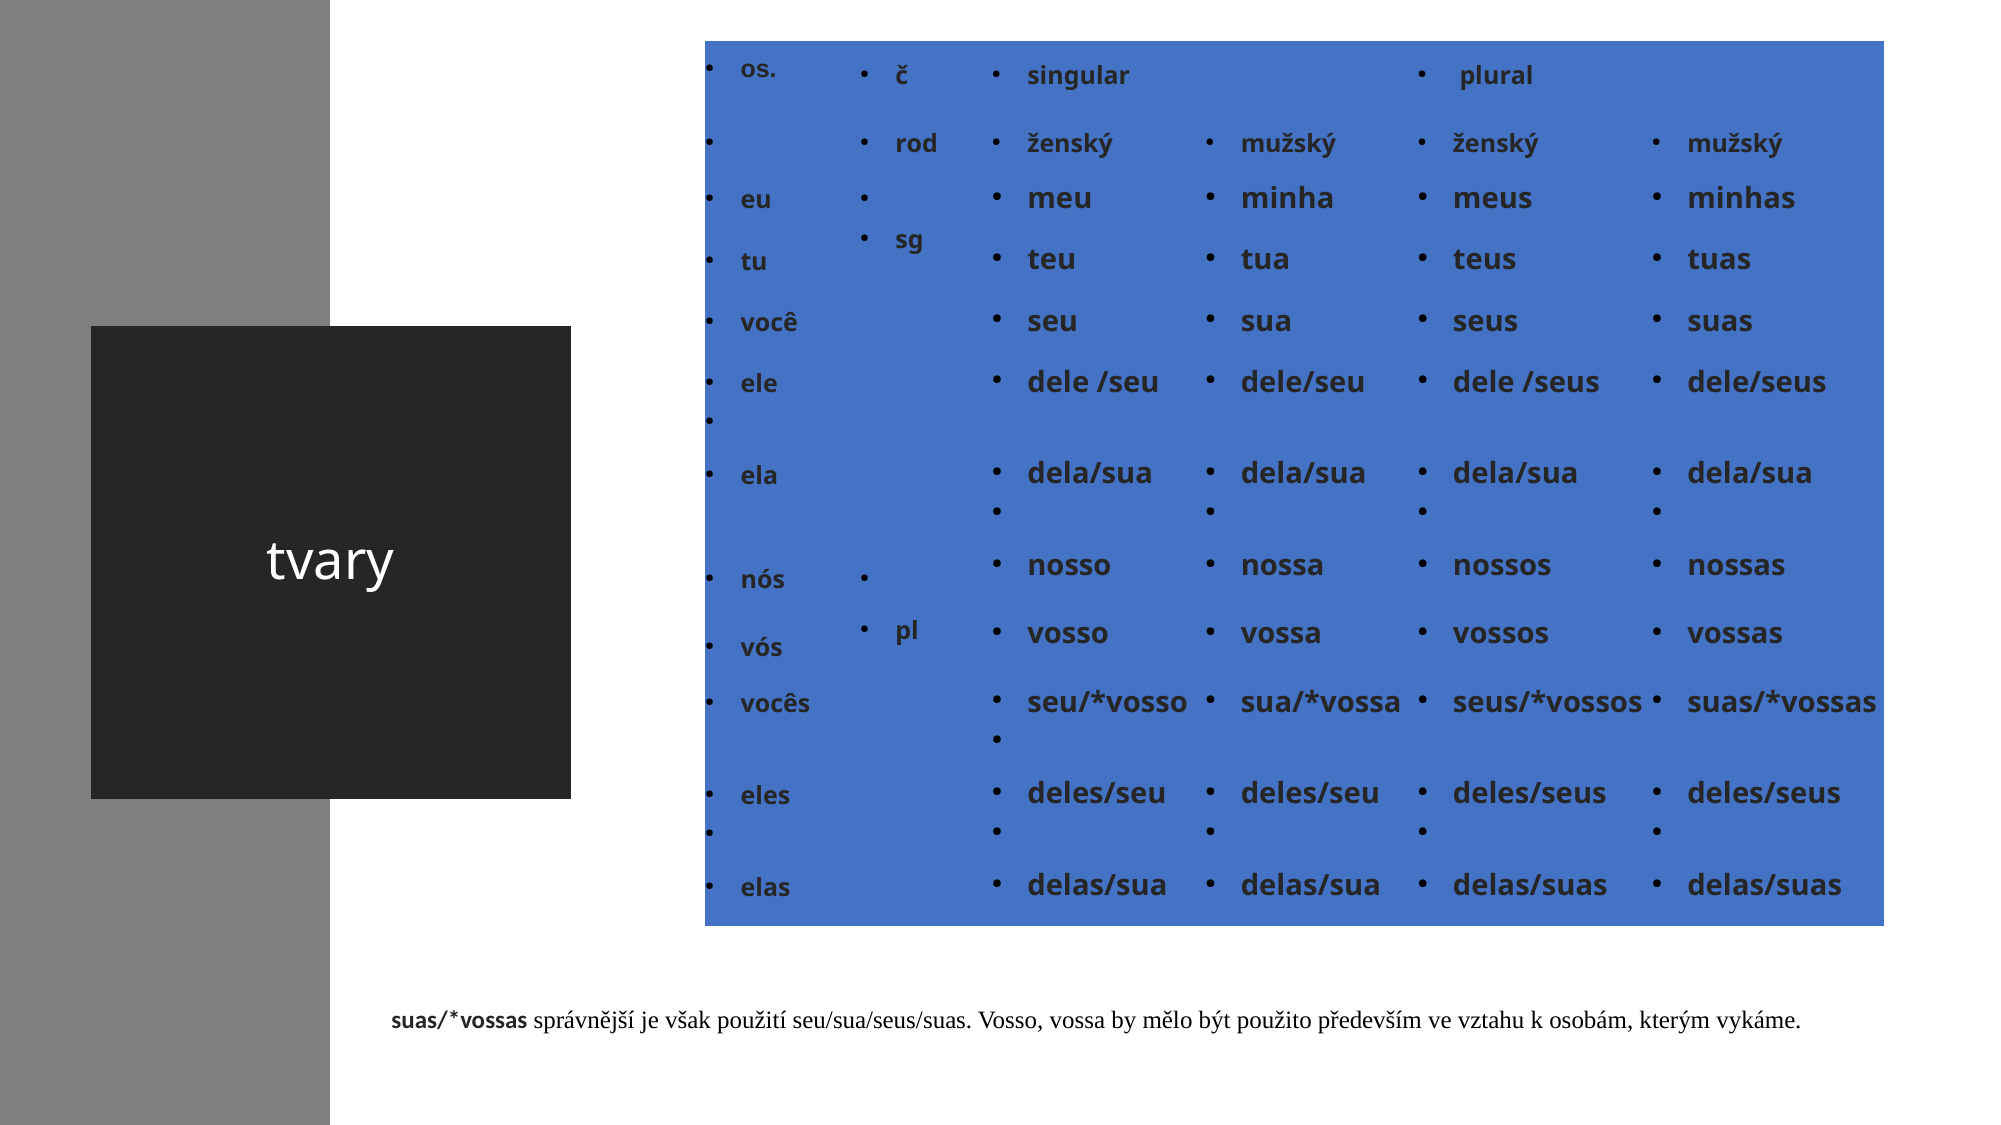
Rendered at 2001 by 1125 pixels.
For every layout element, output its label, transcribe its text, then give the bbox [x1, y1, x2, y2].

table_cell dele /seus [1418, 361, 1652, 453]
table_header singular [992, 41, 1418, 109]
table_cell nós [705, 544, 860, 613]
table_cell dela/sua [1205, 453, 1418, 544]
table_cell minhas [1652, 177, 1884, 238]
table_cell eles [705, 773, 860, 864]
table_cell vossas [1652, 613, 1884, 681]
table_cell delas/suas [1652, 864, 1884, 926]
table_cell seu [992, 300, 1205, 361]
table_cell meus [1418, 177, 1652, 238]
title tvary [105, 340, 557, 785]
table_cell dele/seu [1205, 361, 1418, 453]
table_cell [705, 109, 860, 177]
table_cell sg [860, 177, 992, 544]
table_cell suas/*vossas [1652, 681, 1884, 773]
table_cell eu [705, 177, 860, 238]
table_cell minha [1205, 177, 1418, 238]
table_cell tu [705, 238, 860, 300]
table_cell elas [705, 864, 860, 926]
table_cell você [705, 300, 860, 361]
table_header os. [705, 41, 860, 109]
table_cell ele [705, 361, 860, 453]
table_cell suas [1652, 300, 1884, 361]
table_cell delas/sua [1205, 864, 1418, 926]
table_cell ela [705, 453, 860, 544]
table_cell seu/*vosso [992, 681, 1205, 773]
table_cell dele/seus [1652, 361, 1884, 453]
table_cell tua [1205, 238, 1418, 300]
table_cell mužský [1205, 109, 1418, 177]
table_cell nosso [992, 544, 1205, 613]
table_cell nossas [1652, 544, 1884, 613]
table_cell deles/seus [1418, 773, 1652, 864]
table_cell dela/sua [1418, 453, 1652, 544]
table_cell nossa [1205, 544, 1418, 613]
table_cell dela/sua [1652, 453, 1884, 544]
table_cell deles/seu [992, 773, 1205, 864]
table_cell deles/seu [1205, 773, 1418, 864]
table_header plural [1418, 41, 1884, 109]
table_cell dela/sua [992, 453, 1205, 544]
table_cell ženský [992, 109, 1205, 177]
table_cell sua/*vossa [1205, 681, 1418, 773]
table_cell nossos [1418, 544, 1652, 613]
table_cell rod [860, 109, 992, 177]
table_cell vocês [705, 681, 860, 773]
table_cell sua [1205, 300, 1418, 361]
table_cell deles/seus [1652, 773, 1884, 864]
table_cell dele /seu [992, 361, 1205, 453]
text_box [0, 0, 2000, 1125]
table_cell tuas [1652, 238, 1884, 300]
table_cell delas/suas [1418, 864, 1652, 926]
table_cell seus [1418, 300, 1652, 361]
table_cell meu [992, 177, 1205, 238]
table_cell mužský [1652, 109, 1884, 177]
table_cell vosso [992, 613, 1205, 681]
table_cell ženský [1418, 109, 1652, 177]
table_header č [860, 41, 992, 109]
table_cell vós [705, 613, 860, 681]
text_box suas/*vossas správnější je však použití seu/sua/seus/suas. Vosso, vossa by mělo být použito především ve vztahu k osobám, kterým vykáme. [376, 981, 1926, 1041]
table_cell seus/*vossos [1418, 681, 1652, 773]
table_cell delas/sua [992, 864, 1205, 926]
table_cell teus [1418, 238, 1652, 300]
table_cell vossa [1205, 613, 1418, 681]
table_cell teu [992, 238, 1205, 300]
table_cell pl [860, 544, 992, 926]
table_cell vossos [1418, 613, 1652, 681]
